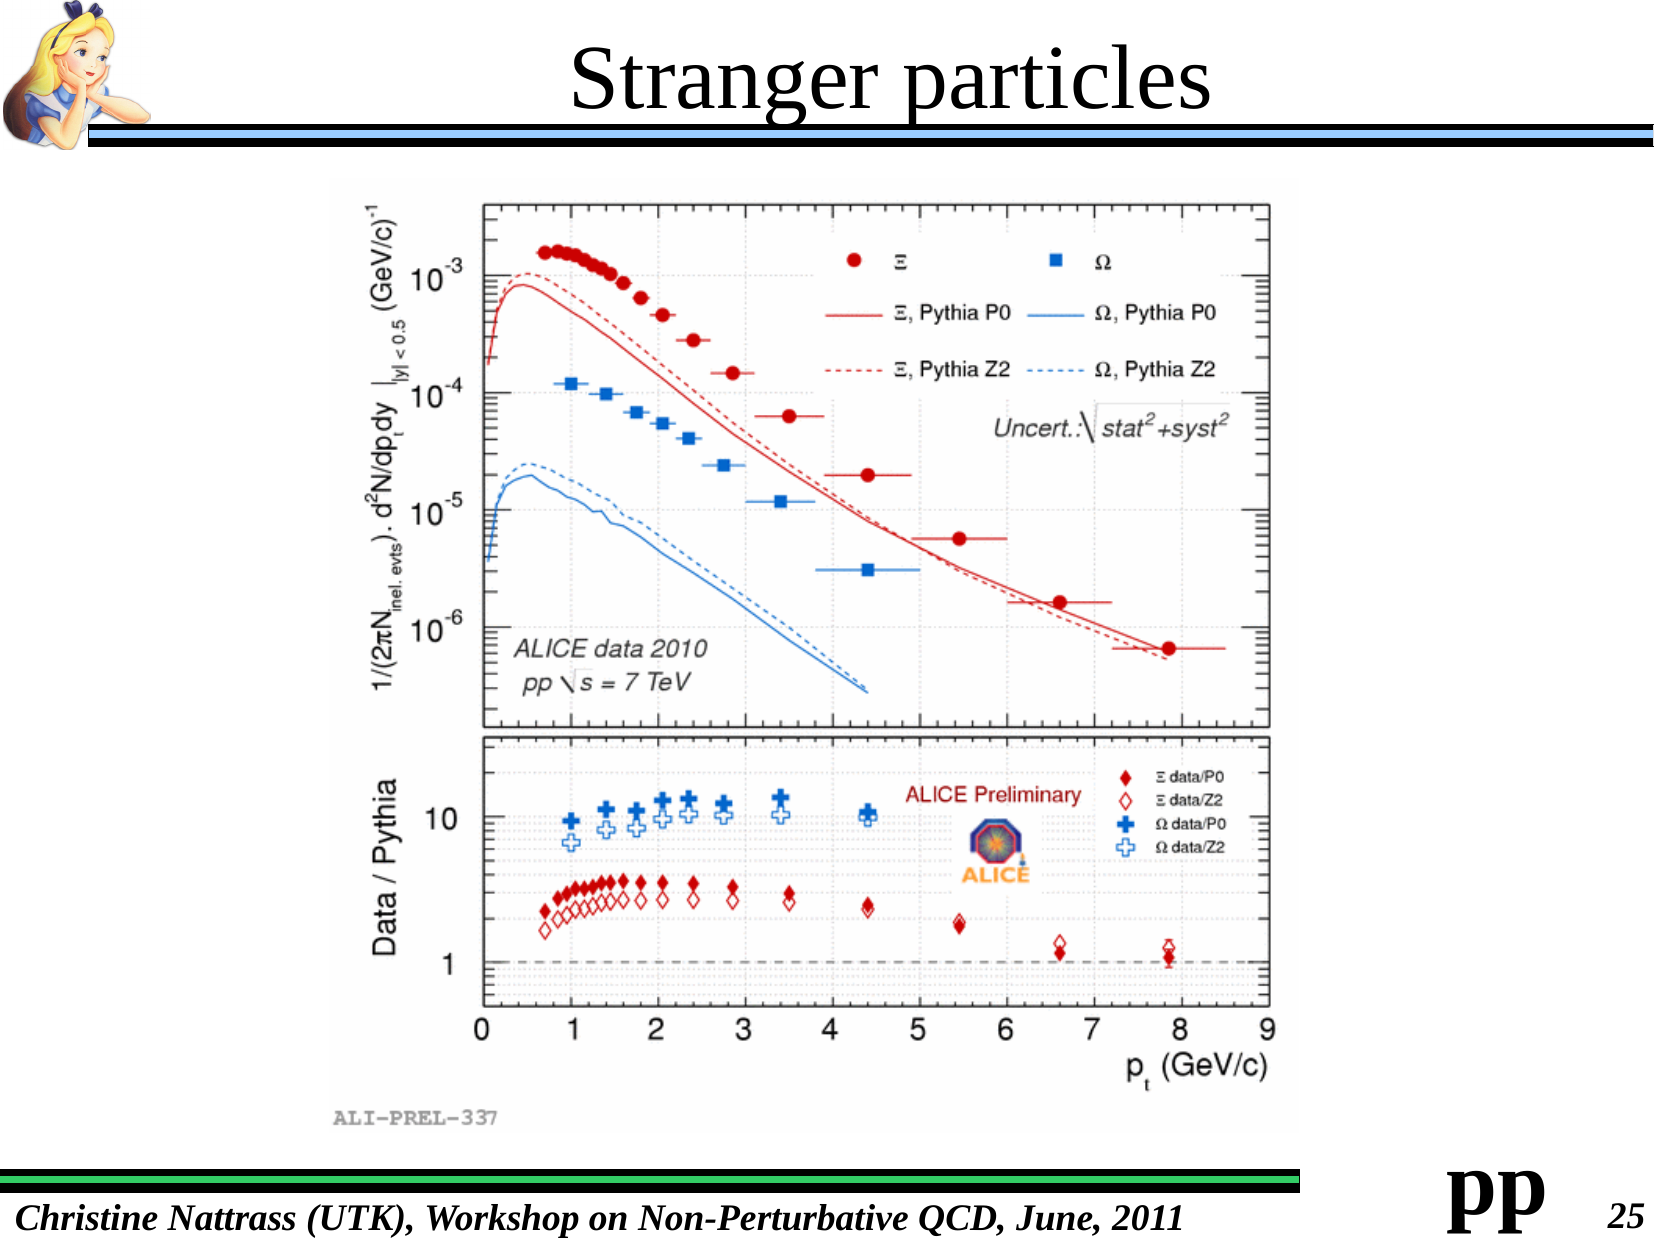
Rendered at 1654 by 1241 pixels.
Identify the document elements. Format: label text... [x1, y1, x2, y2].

picture [329, 178, 1299, 1133]
text_box pp [1338, 1125, 1564, 1241]
picture [3, 0, 151, 150]
title Stranger particles [147, 8, 1636, 147]
